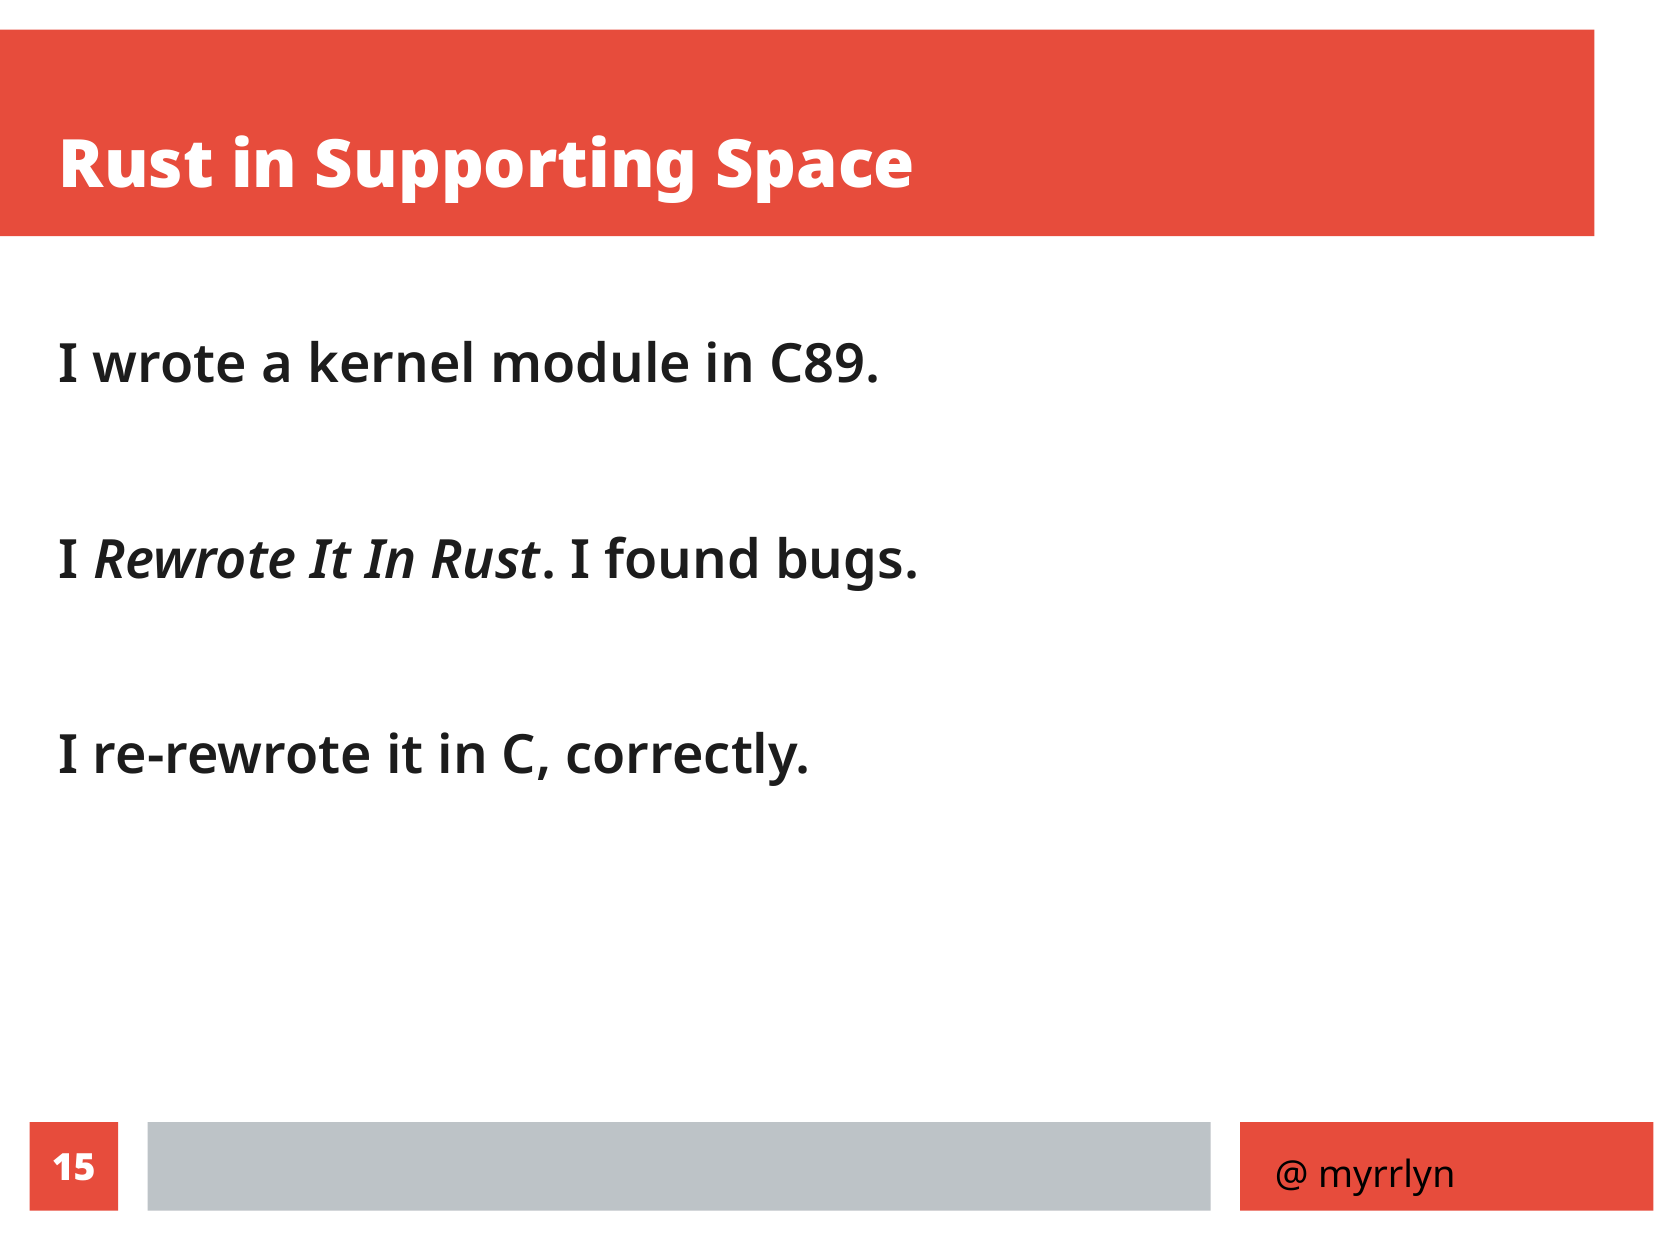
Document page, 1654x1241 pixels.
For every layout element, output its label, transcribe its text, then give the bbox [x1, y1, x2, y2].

list I wrote a kernel module in C89. I Rewrote It In Rust. I found bugs. I re-rewrote it in C, correctly. [59, 324, 1565, 1093]
text_box @ myrrlyn [1260, 1140, 1636, 1202]
title Rust in Supporting Space [59, 59, 1595, 207]
